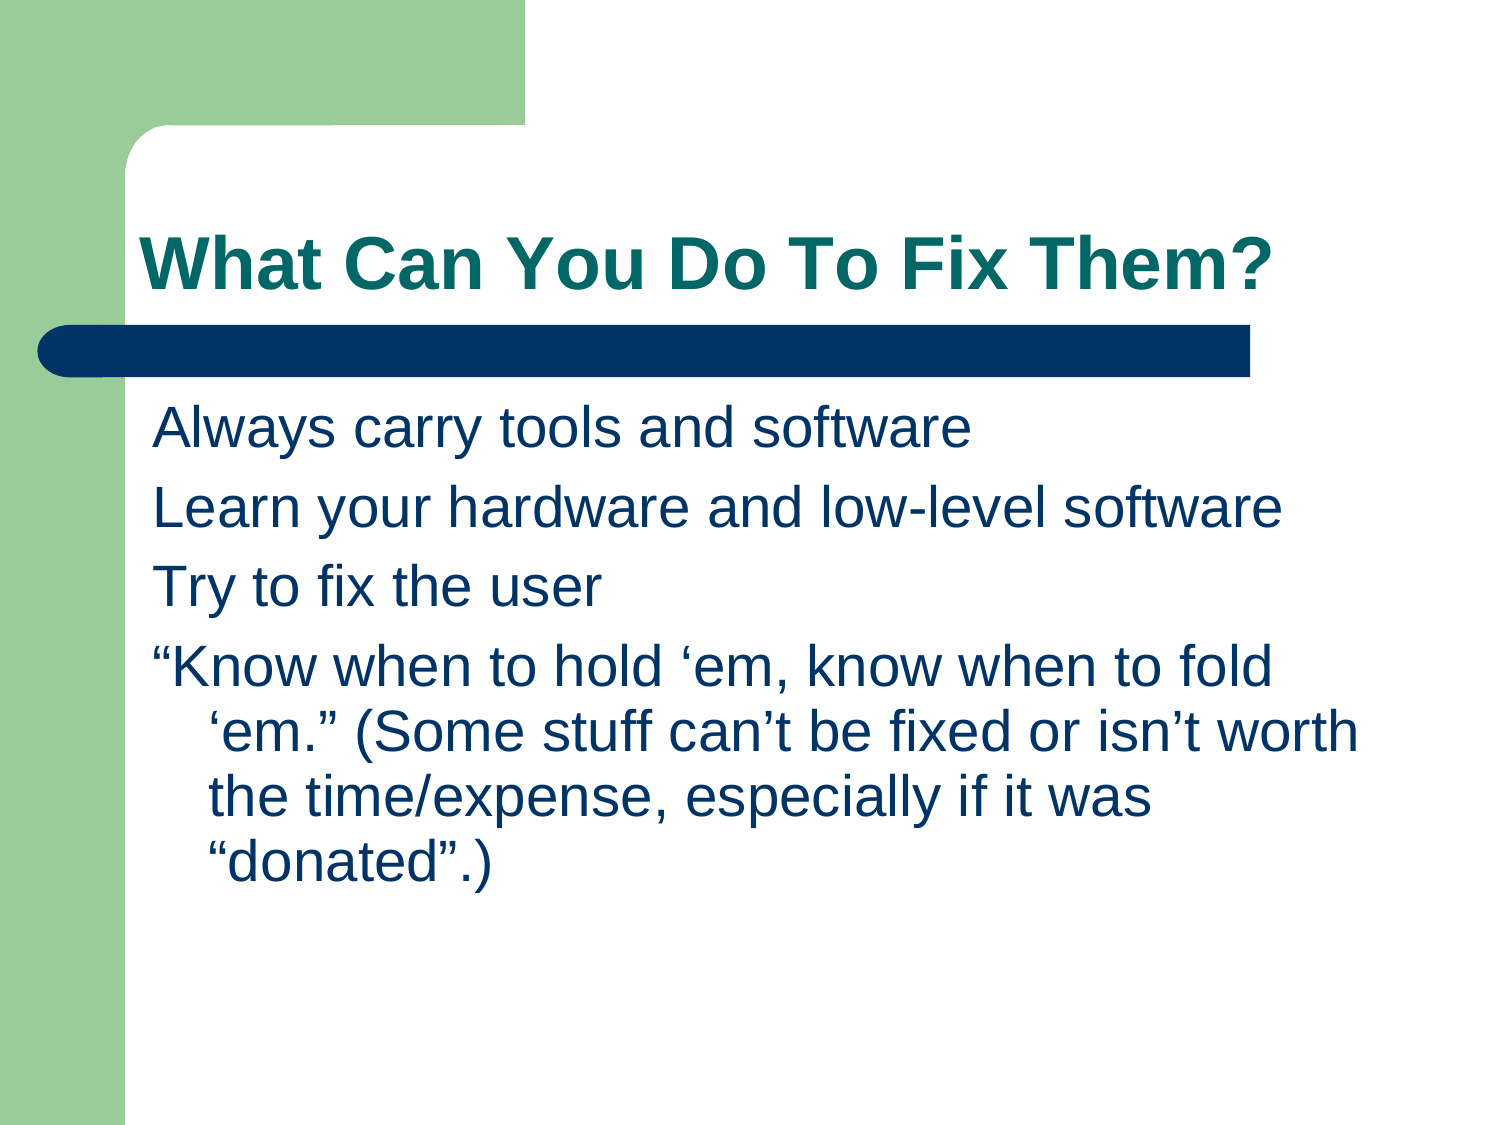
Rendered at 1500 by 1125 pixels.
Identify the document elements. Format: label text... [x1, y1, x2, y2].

list Always carry tools and software Learn your hardware and low-level software Try to fix the user “Know when to hold ‘em, know when to fold ‘em.” (Some stuff can’t be fixed or isn’t worth the time/expense, especially if it was “donated”.) [137, 387, 1400, 999]
title What Can You Do To Fix Them? [124, 124, 1425, 313]
